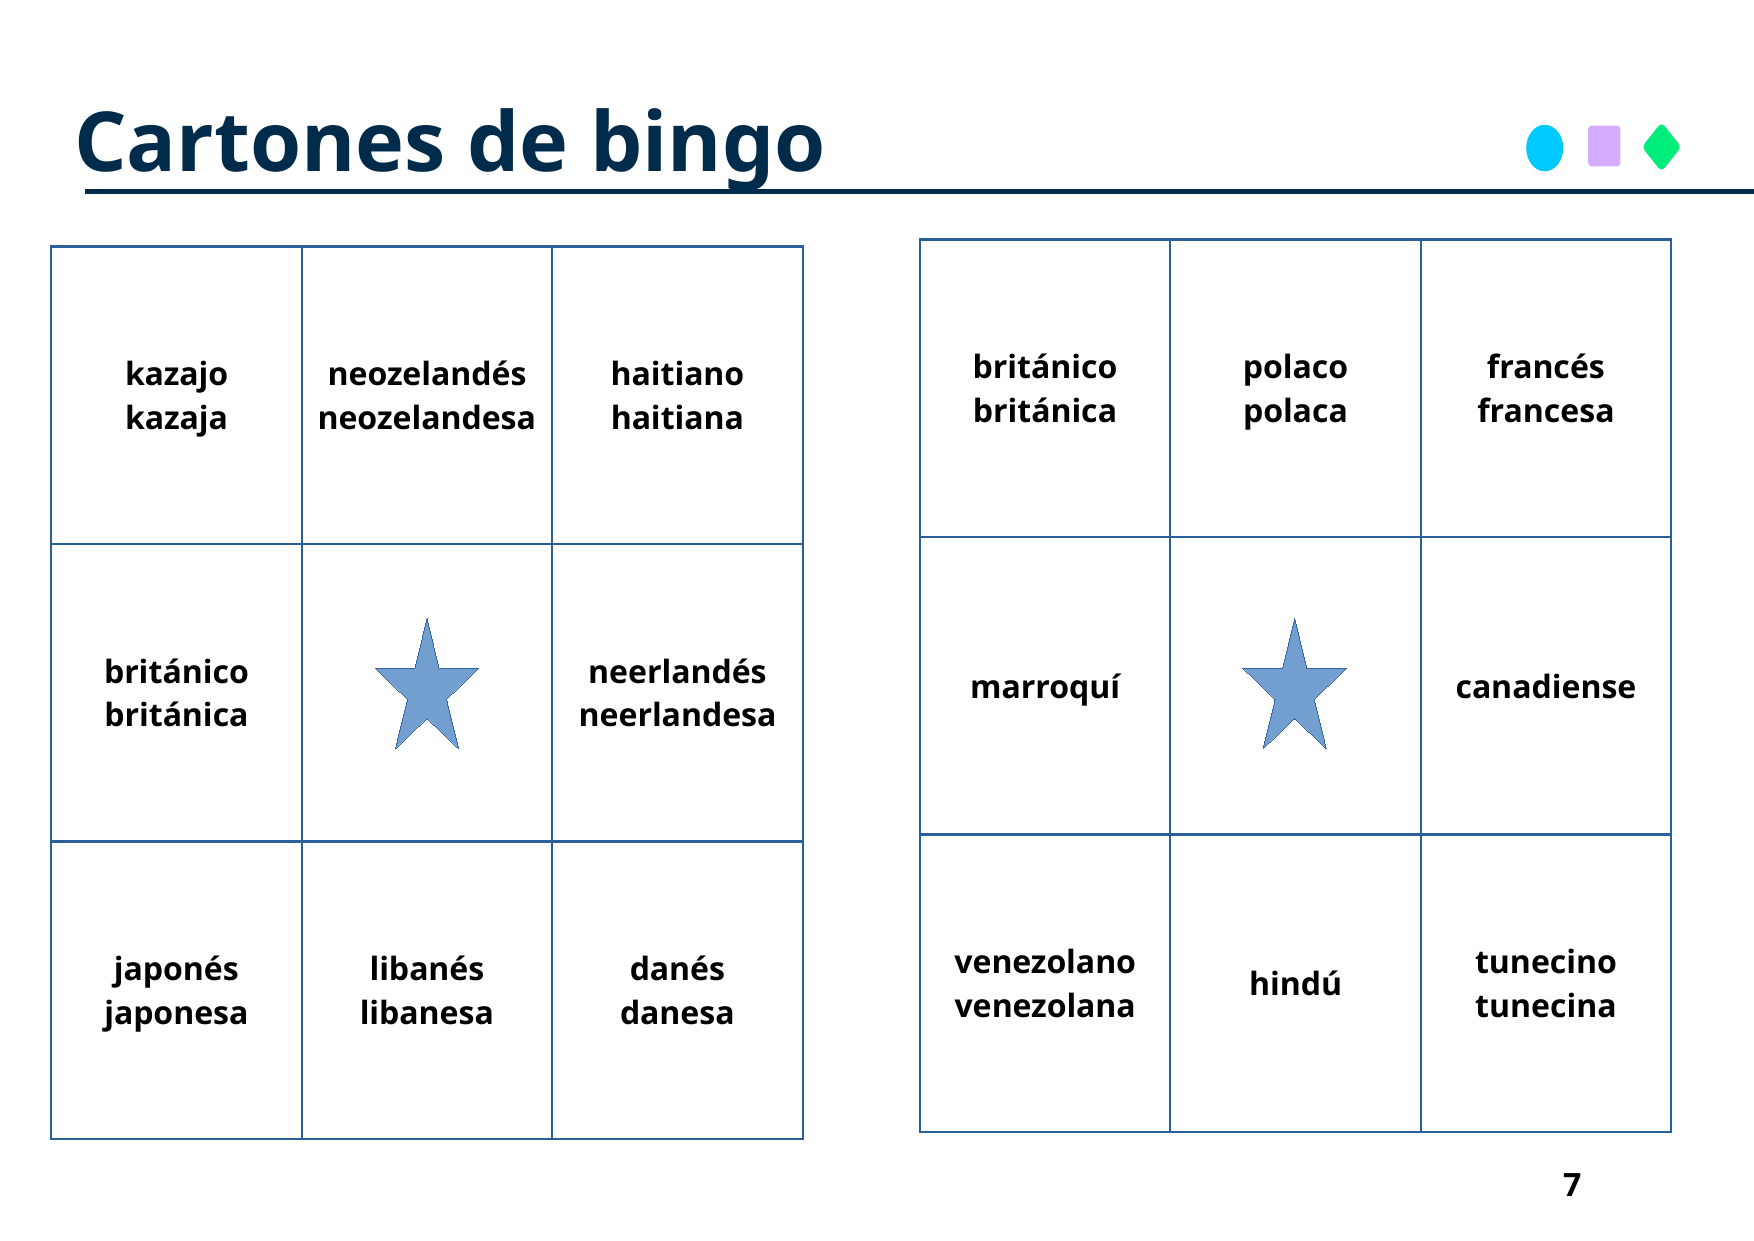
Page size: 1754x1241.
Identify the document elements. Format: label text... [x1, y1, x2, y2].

table_header británico británica [921, 241, 1169, 536]
table_header polaco polaca [1171, 241, 1420, 536]
table_header neozelandés neozelandesa [303, 248, 551, 543]
table_cell británico británica [52, 545, 301, 840]
title Cartones de bingo [74, 32, 1404, 196]
table_cell marroquí [921, 538, 1169, 833]
table_header haitiano haitiana [553, 248, 802, 543]
table_cell canadiense [1422, 538, 1670, 833]
table_header kazajo kazaja [52, 248, 301, 543]
text_box [1242, 618, 1347, 749]
table_header francés francesa [1422, 241, 1670, 536]
table_cell neerlandés neerlandesa [553, 545, 802, 840]
table_cell venezolano venezolana [921, 836, 1169, 1131]
table_cell japonés japonesa [52, 843, 301, 1138]
table_cell [303, 545, 551, 840]
table_cell danés danesa [553, 843, 802, 1138]
table_cell hindú [1171, 836, 1420, 1131]
table_cell tunecino tunecina [1422, 836, 1670, 1131]
table_cell [1171, 538, 1420, 833]
text_box [375, 618, 479, 749]
table_cell libanés libanesa [303, 843, 551, 1138]
